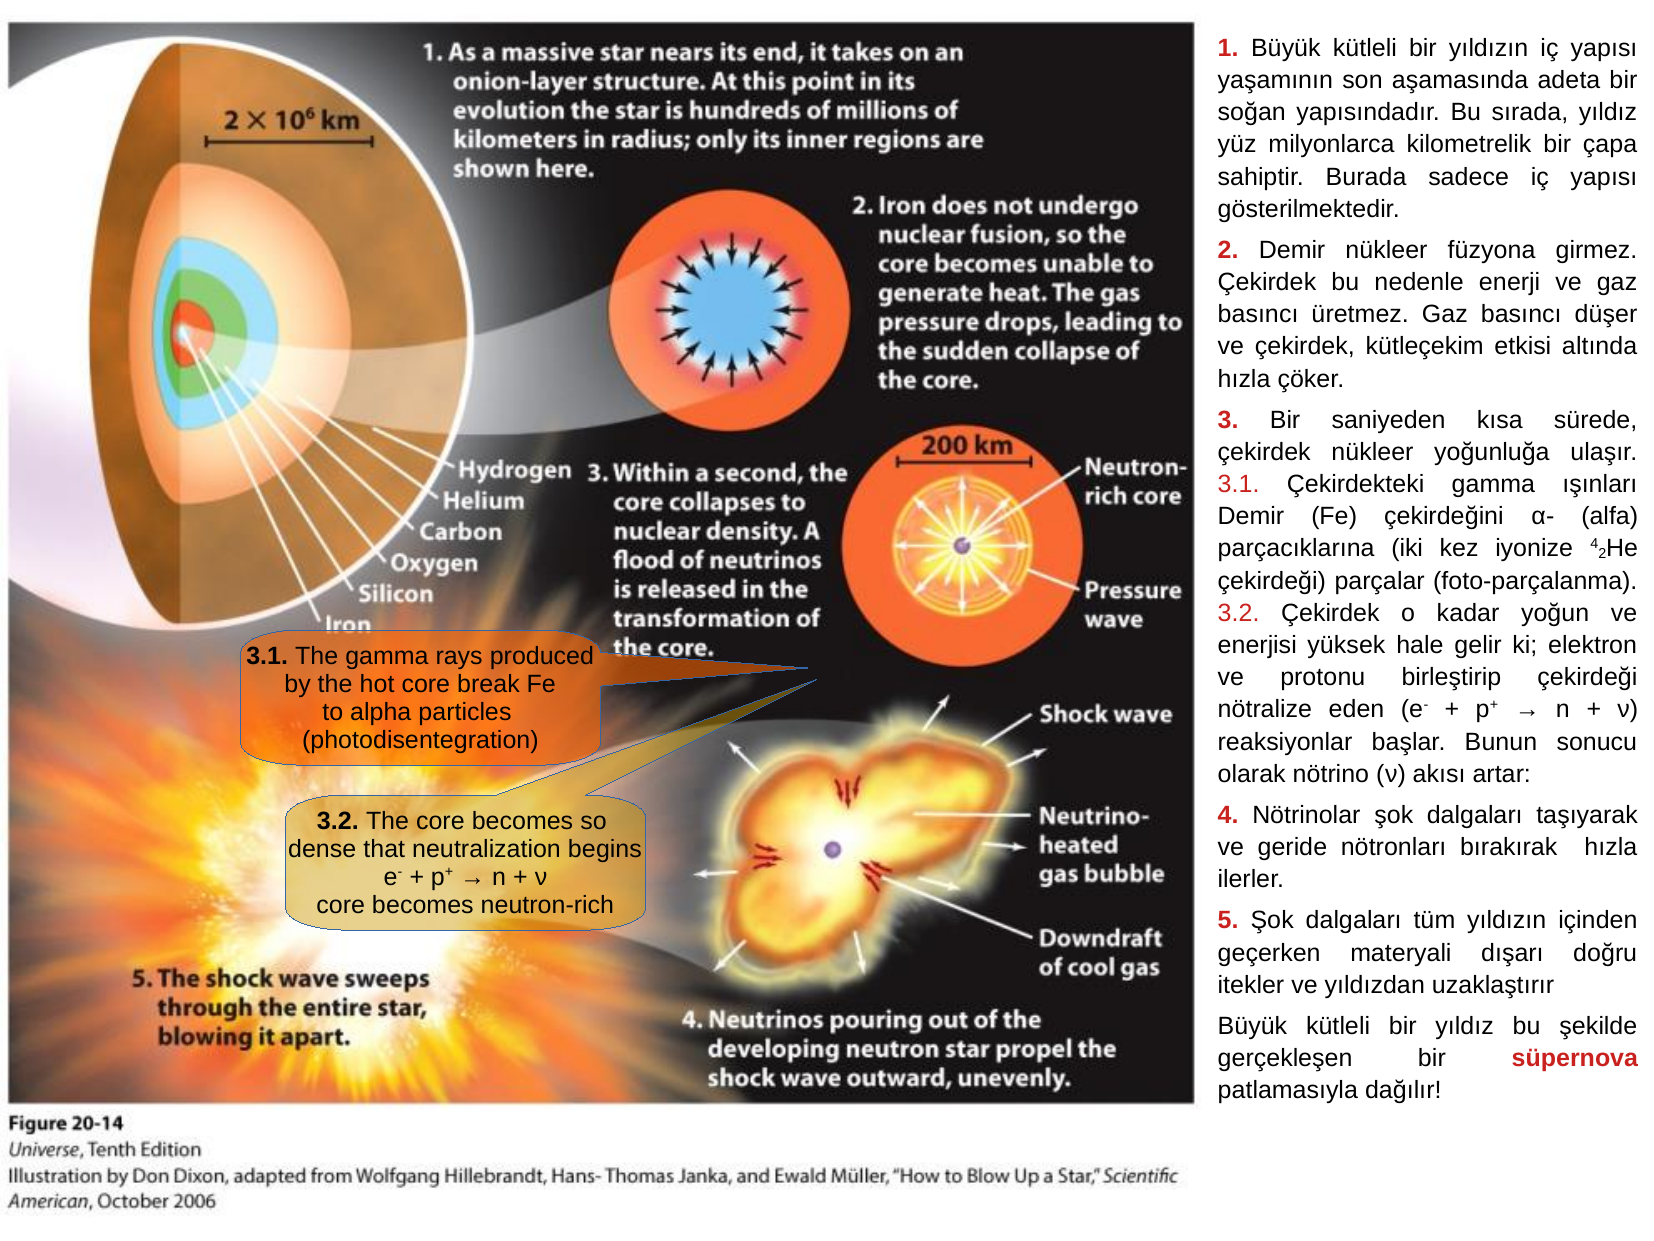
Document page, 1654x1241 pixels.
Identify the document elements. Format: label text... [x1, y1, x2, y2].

text_box 3.1. The gamma rays produced by the hot core break Fe to alpha particles (photodisentegration) [240, 630, 808, 766]
text_box 1. Büyük kütleli bir yıldızın iç yapısı yaşamının son aşamasında adeta bir soğan yapısındadır. Bu sırada, yıldız yüz milyonlarca kilometrelik bir çapa sahiptir. Burada sadece iç yapısı gösterilmektedir. 2. Demir nükleer füzyona girmez. Çekirdek bu nedenle enerji ve gaz basıncı üretmez. Gaz basıncı düşer ve çekirdek, kütleçekim etkisi altında hızla çöker. 3. Bir saniyeden kısa sürede, çekirdek nükleer yoğunluğa ulaşır. 3.1. Çekirdekteki gamma ışınları Demir (Fe) çekirdeğini α- (alfa) parçacıklarına (iki kez iyonize 42He çekirdeği) parçalar (foto-parçalanma). 3.2. Çekirdek o kadar yoğun ve enerjisi yüksek hale gelir ki; elektron ve protonu birleştirip çekirdeği nötralize eden (e- + p+ → n + ν) reaksiyonlar başlar. Bunun sonucu olarak nötrino (ν) akısı artar: 4. Nötrinolar şok dalgaları taşıyarak ve geride nötronları bırakırak hızla ilerler. 5. Şok dalgaları tüm yıldızın içinden geçerken materyali dışarı doğru itekler ve yıldızdan uzaklaştırır Büyük kütleli bir yıldız bu şekilde gerçekleşen bir süpernova patlamasıyla dağılır! [1202, 21, 1653, 1164]
picture [0, 14, 1203, 1218]
text_box 3.2. The core becomes so dense that neutralization begins e- + p+ → n + ν core becomes neutron-rich [285, 679, 817, 931]
